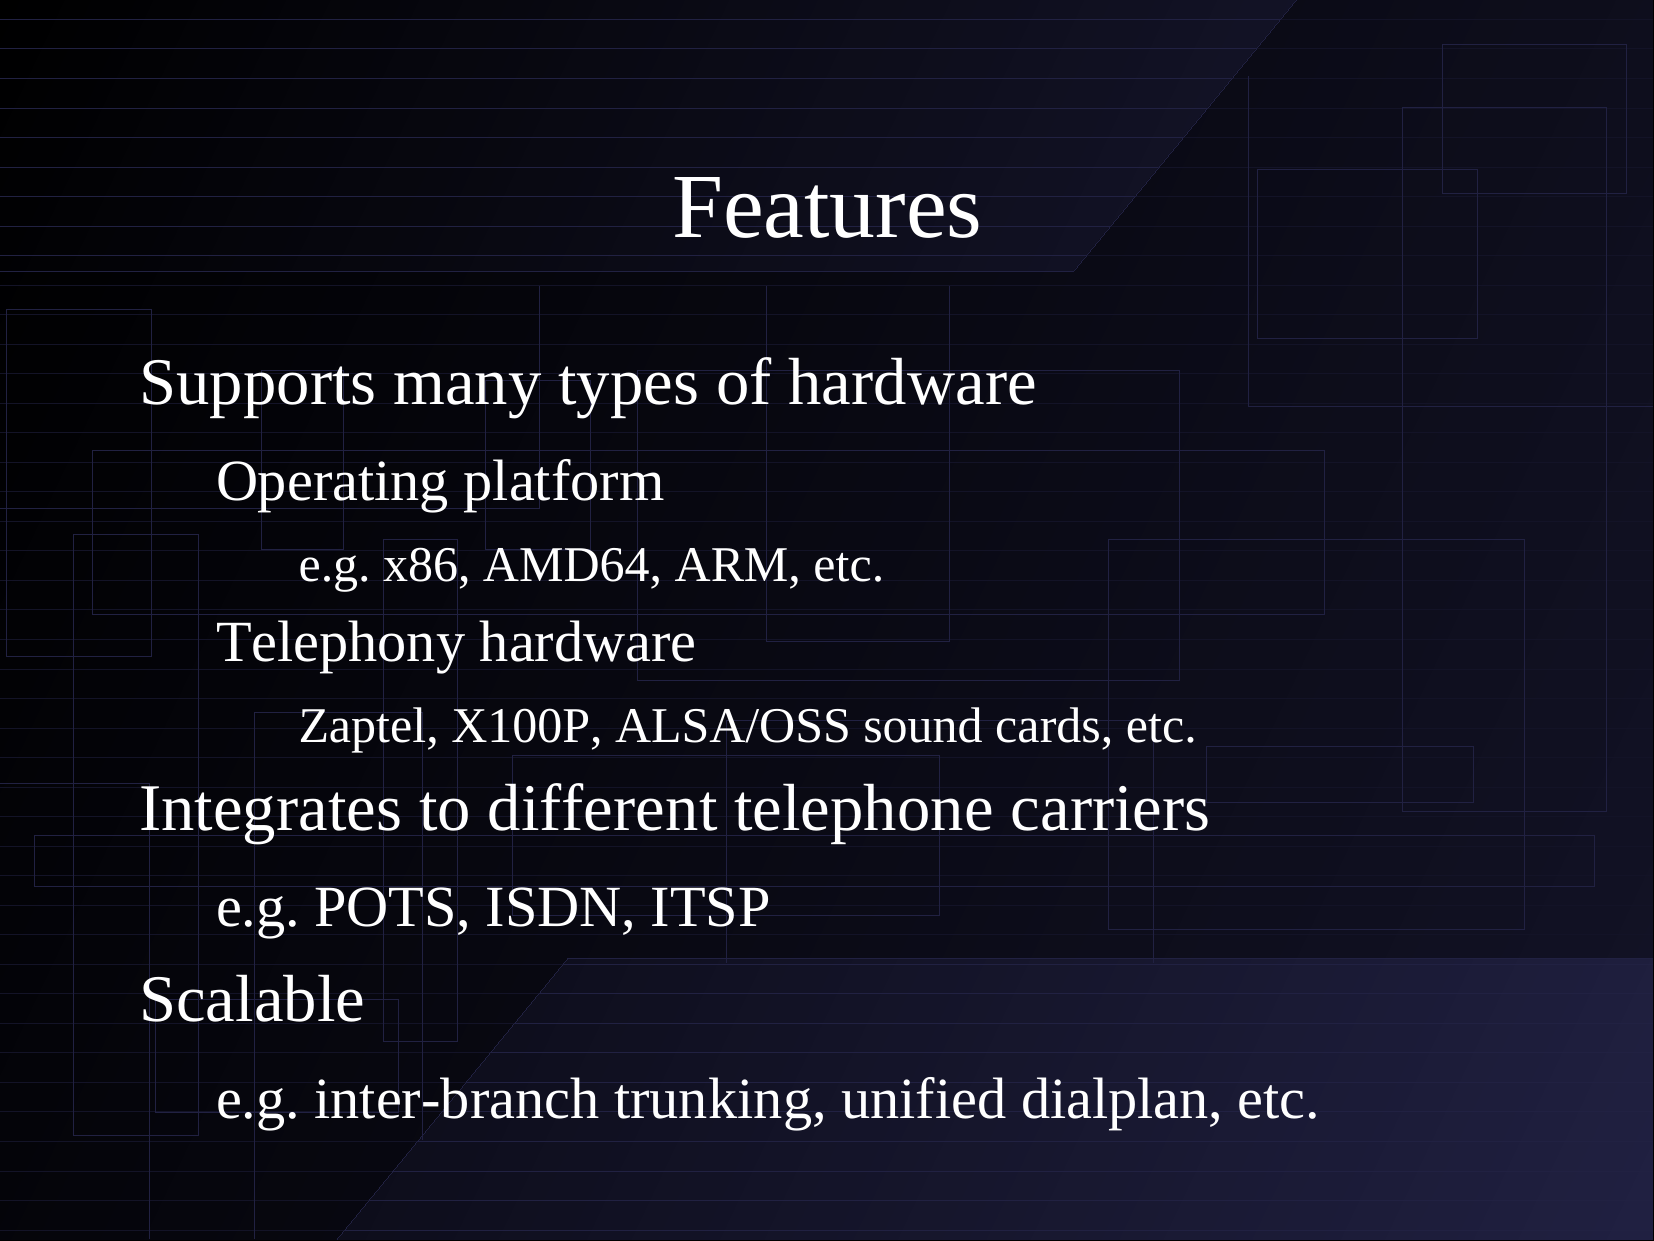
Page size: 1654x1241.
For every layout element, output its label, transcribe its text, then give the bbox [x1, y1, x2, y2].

list Supports many types of hardware Operating platform e.g. x86, AMD64, ARM, etc. Telephony hardware Zaptel, X100P, ALSA/OSS sound cards, etc. Integrates to different telephone carriers e.g. POTS, ISDN, ITSP Scalable e.g. inter-branch trunking, unified dialplan, etc. [121, 344, 1534, 1136]
title Features [121, 102, 1534, 311]
